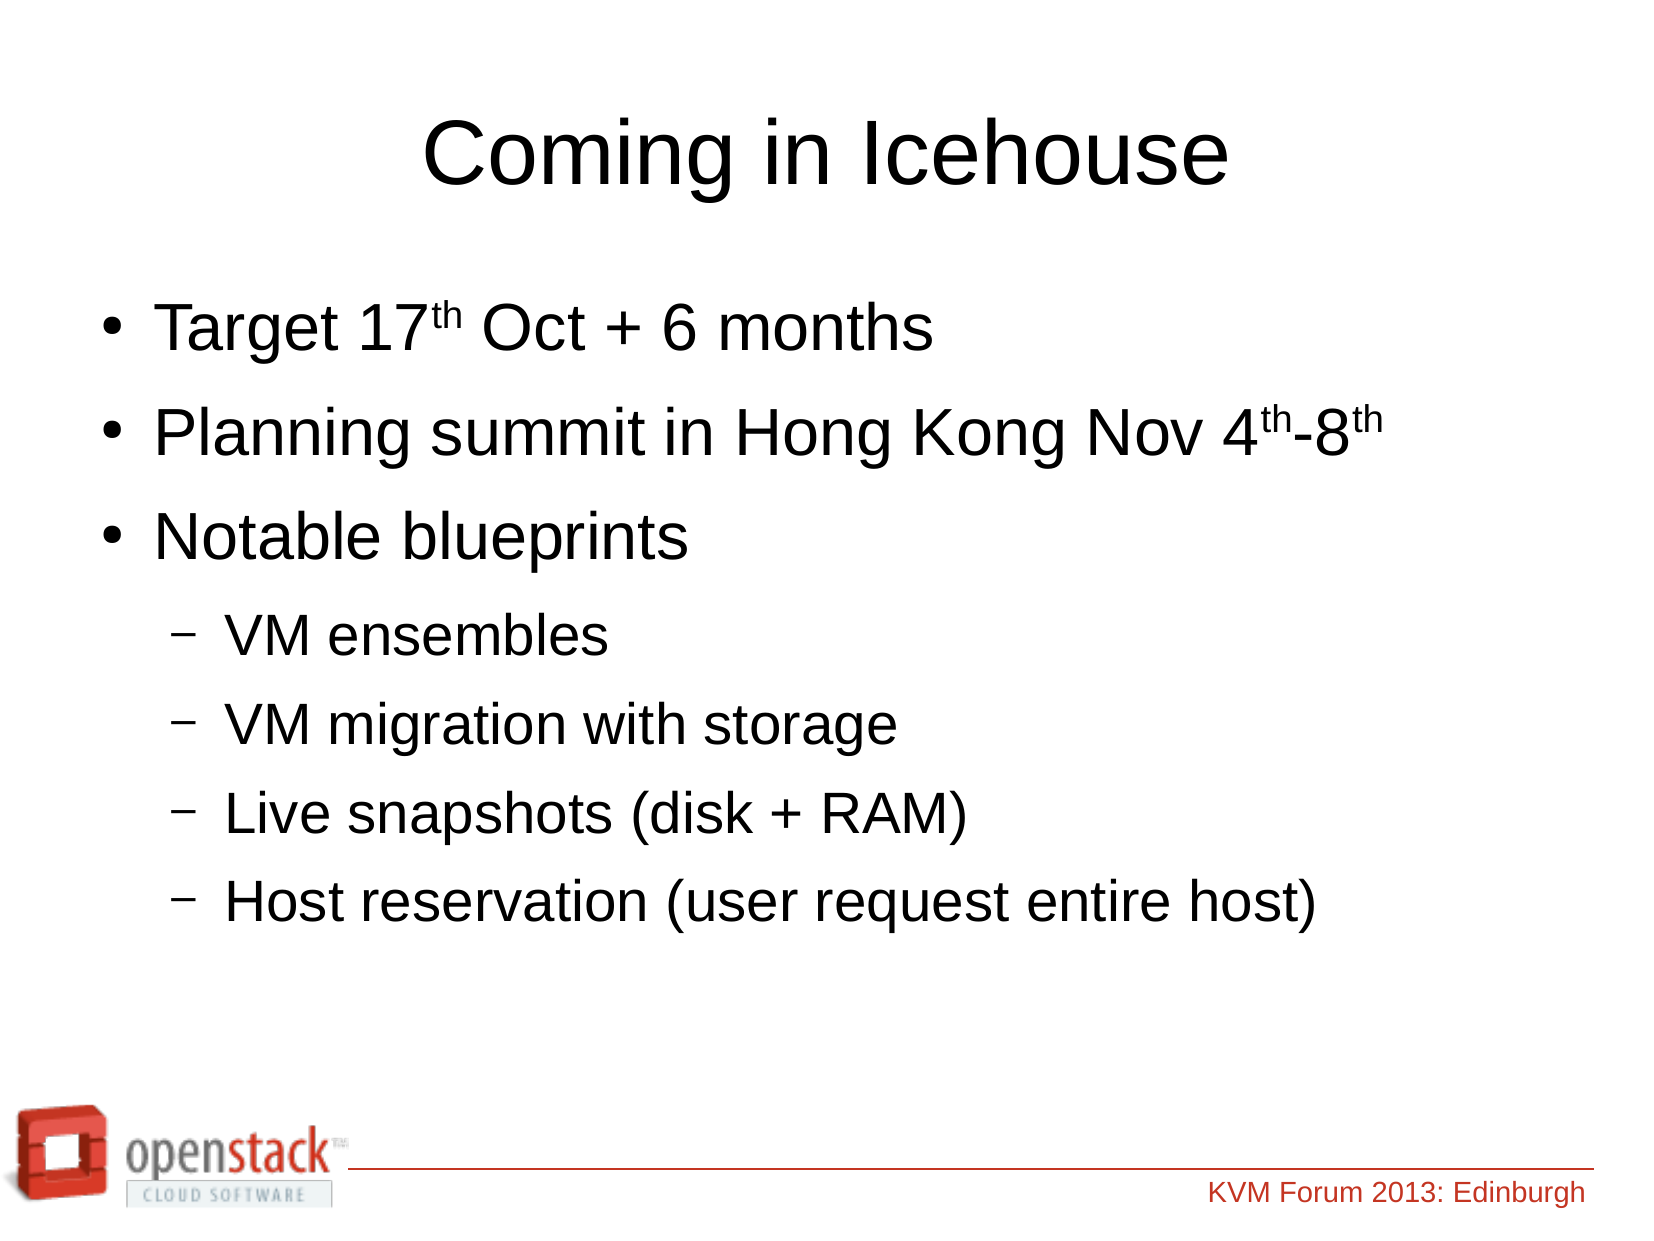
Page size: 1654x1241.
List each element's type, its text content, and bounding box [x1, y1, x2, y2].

list Target 17th Oct + 6 months Planning summit in Hong Kong Nov 4th-8th Notable blueprints VM ensembles VM migration with storage Live snapshots (disk + RAM) Host reservation (user request entire host) [82, 290, 1571, 1010]
title Coming in Icehouse [82, 49, 1571, 257]
picture [0, 1101, 349, 1219]
